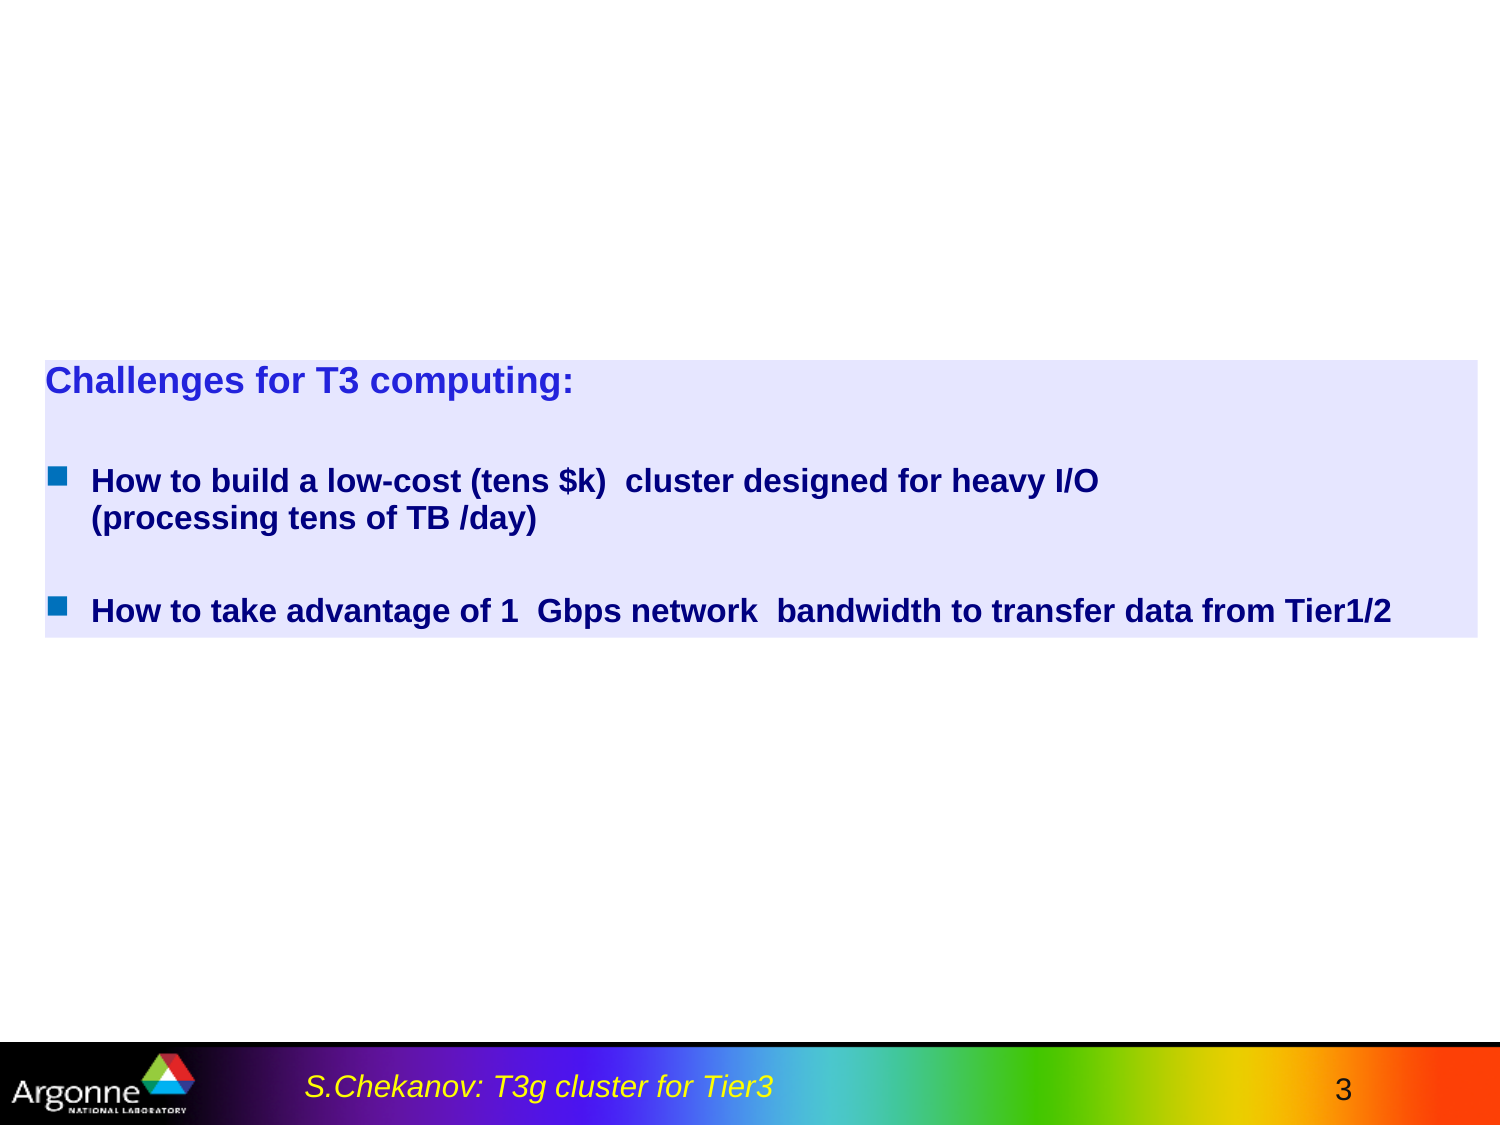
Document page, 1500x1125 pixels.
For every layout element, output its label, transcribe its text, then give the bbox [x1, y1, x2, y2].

list Challenges for T3 computing: How to build a low-cost (tens $k) cluster designed for heavy I/O (processing tens of TB /day) How to take advantage of 1 Gbps network bandwidth to transfer data from Tier1/2 [45, 360, 1478, 638]
picture [0, 1042, 1500, 1125]
